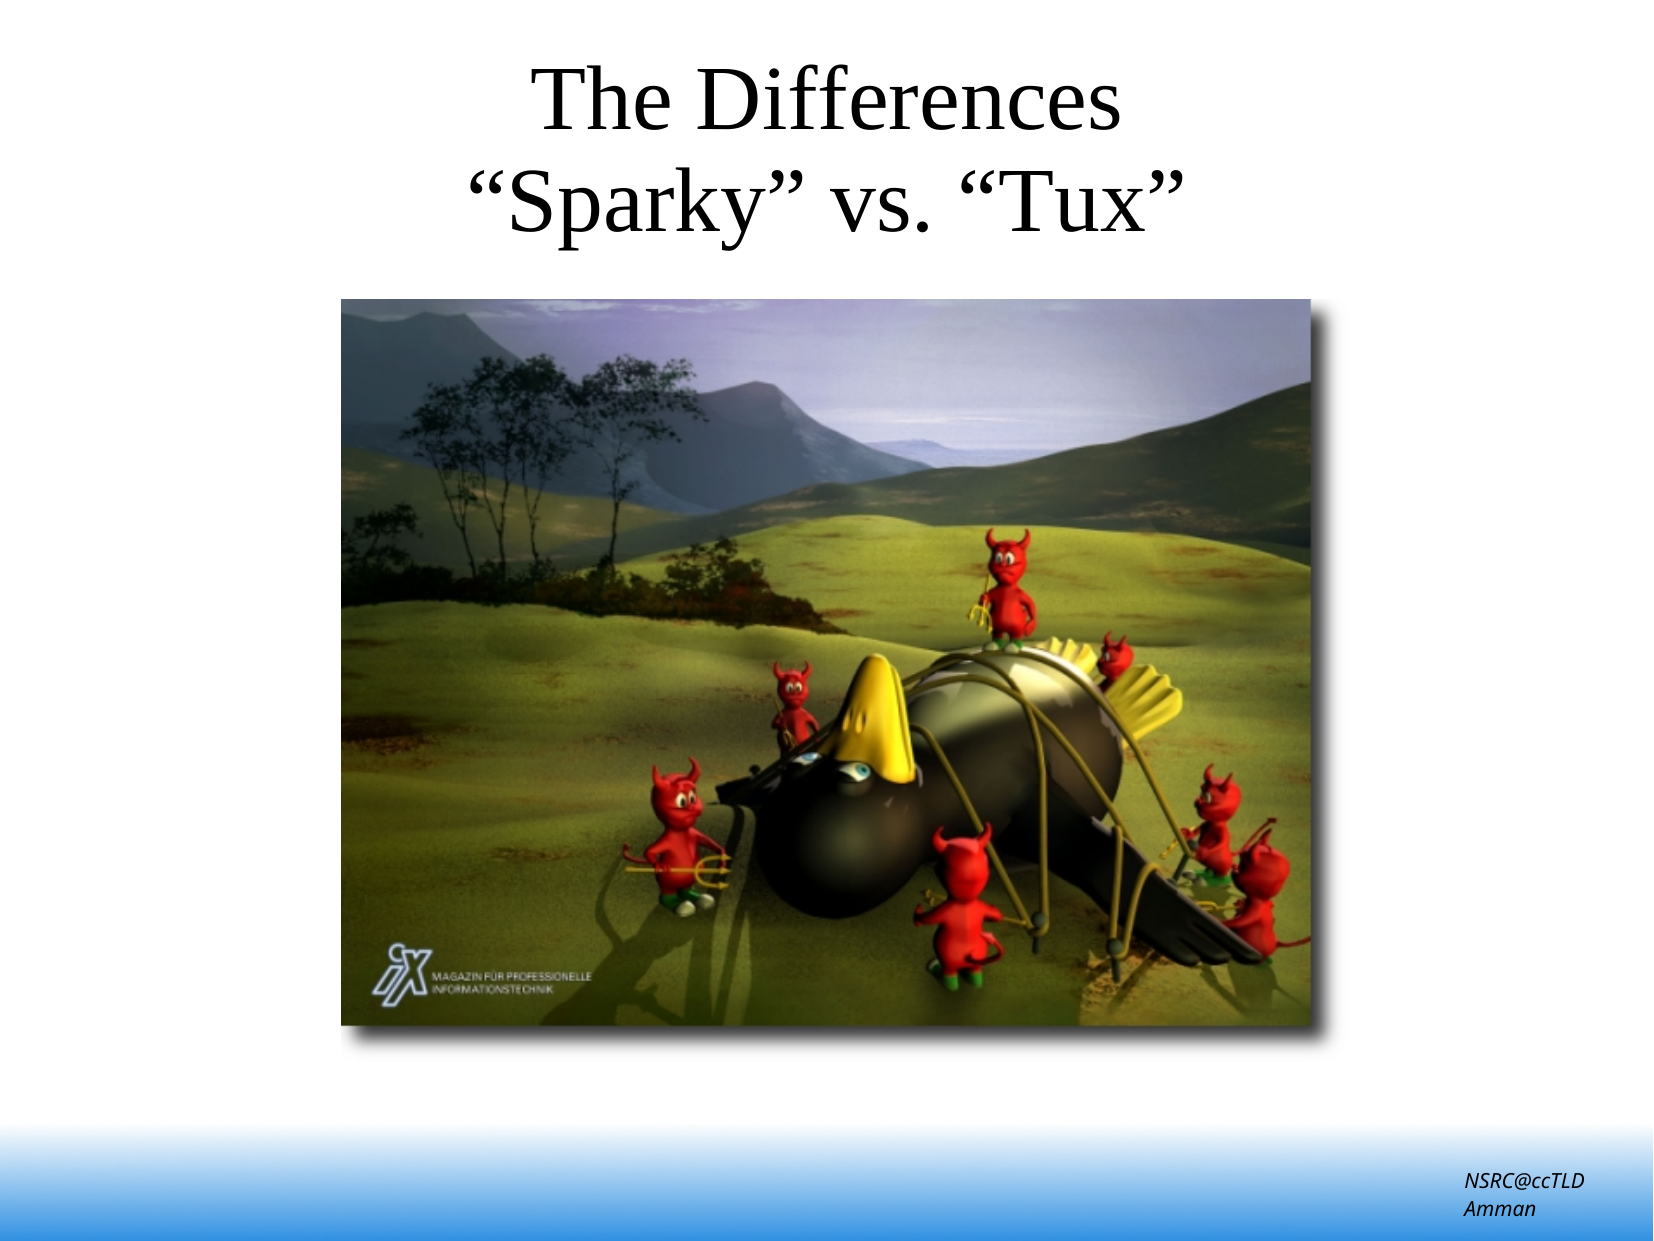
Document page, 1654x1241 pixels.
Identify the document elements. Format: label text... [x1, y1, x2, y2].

picture [341, 299, 1351, 1066]
picture [0, 1122, 1653, 1241]
title The Differences “Sparky” vs. “Tux” [121, 46, 1534, 254]
